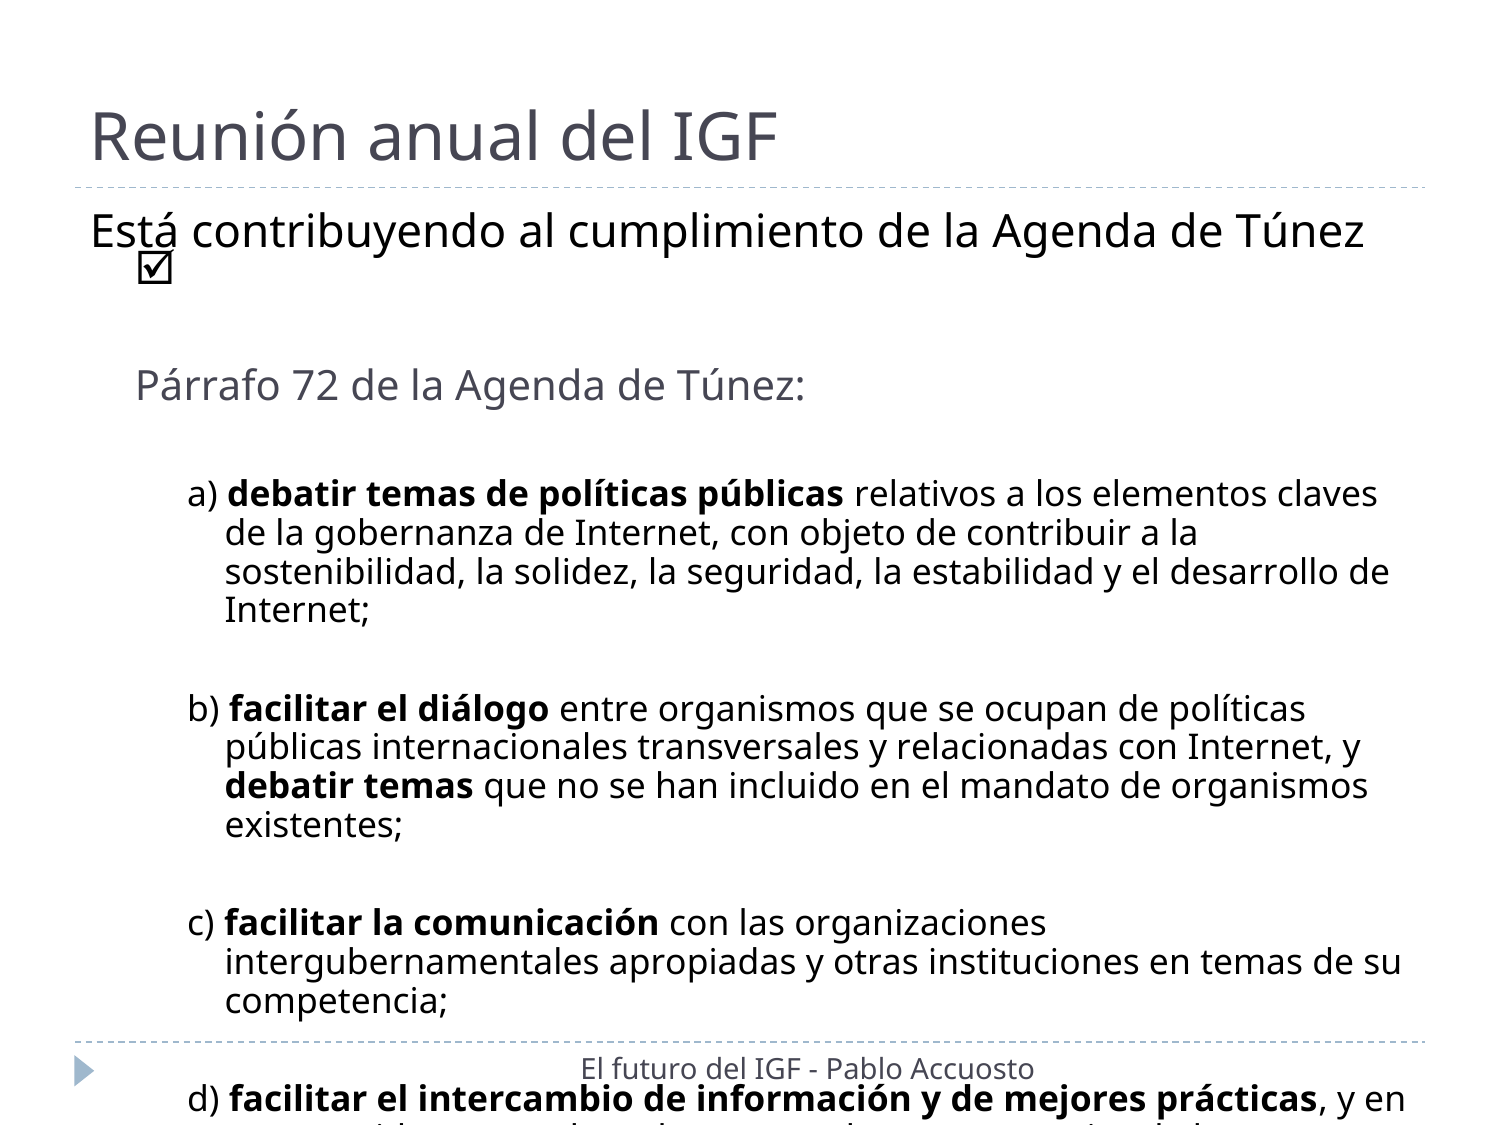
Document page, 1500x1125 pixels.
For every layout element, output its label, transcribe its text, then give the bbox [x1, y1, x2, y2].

list Está contribuyendo al cumplimiento de la Agenda de Túnez  Párrafo 72 de la Agenda de Túnez: a) debatir temas de políticas públicas relativos a los elementos claves de la gobernanza de Internet, con objeto de contribuir a la sostenibilidad, la solidez, la seguridad, la estabilidad y el desarrollo de Internet; b) facilitar el diálogo entre organismos que se ocupan de políticas públicas internacionales transversales y relacionadas con Internet, y debatir temas que no se han incluido en el mandato de organismos existentes; c) facilitar la comunicación con las organizaciones intergubernamentales apropiadas y otras instituciones en temas de su competencia; d) facilitar el intercambio de información y de mejores prácticas, y en este sentido aprovechar plenamente las competencias de las comunidades académica, científica y técnica; [75, 200, 1426, 1010]
title Reunión anual del IGF [75, 24, 1426, 188]
text_box El futuro del IGF - Pablo Accuosto [475, 1042, 1051, 1103]
